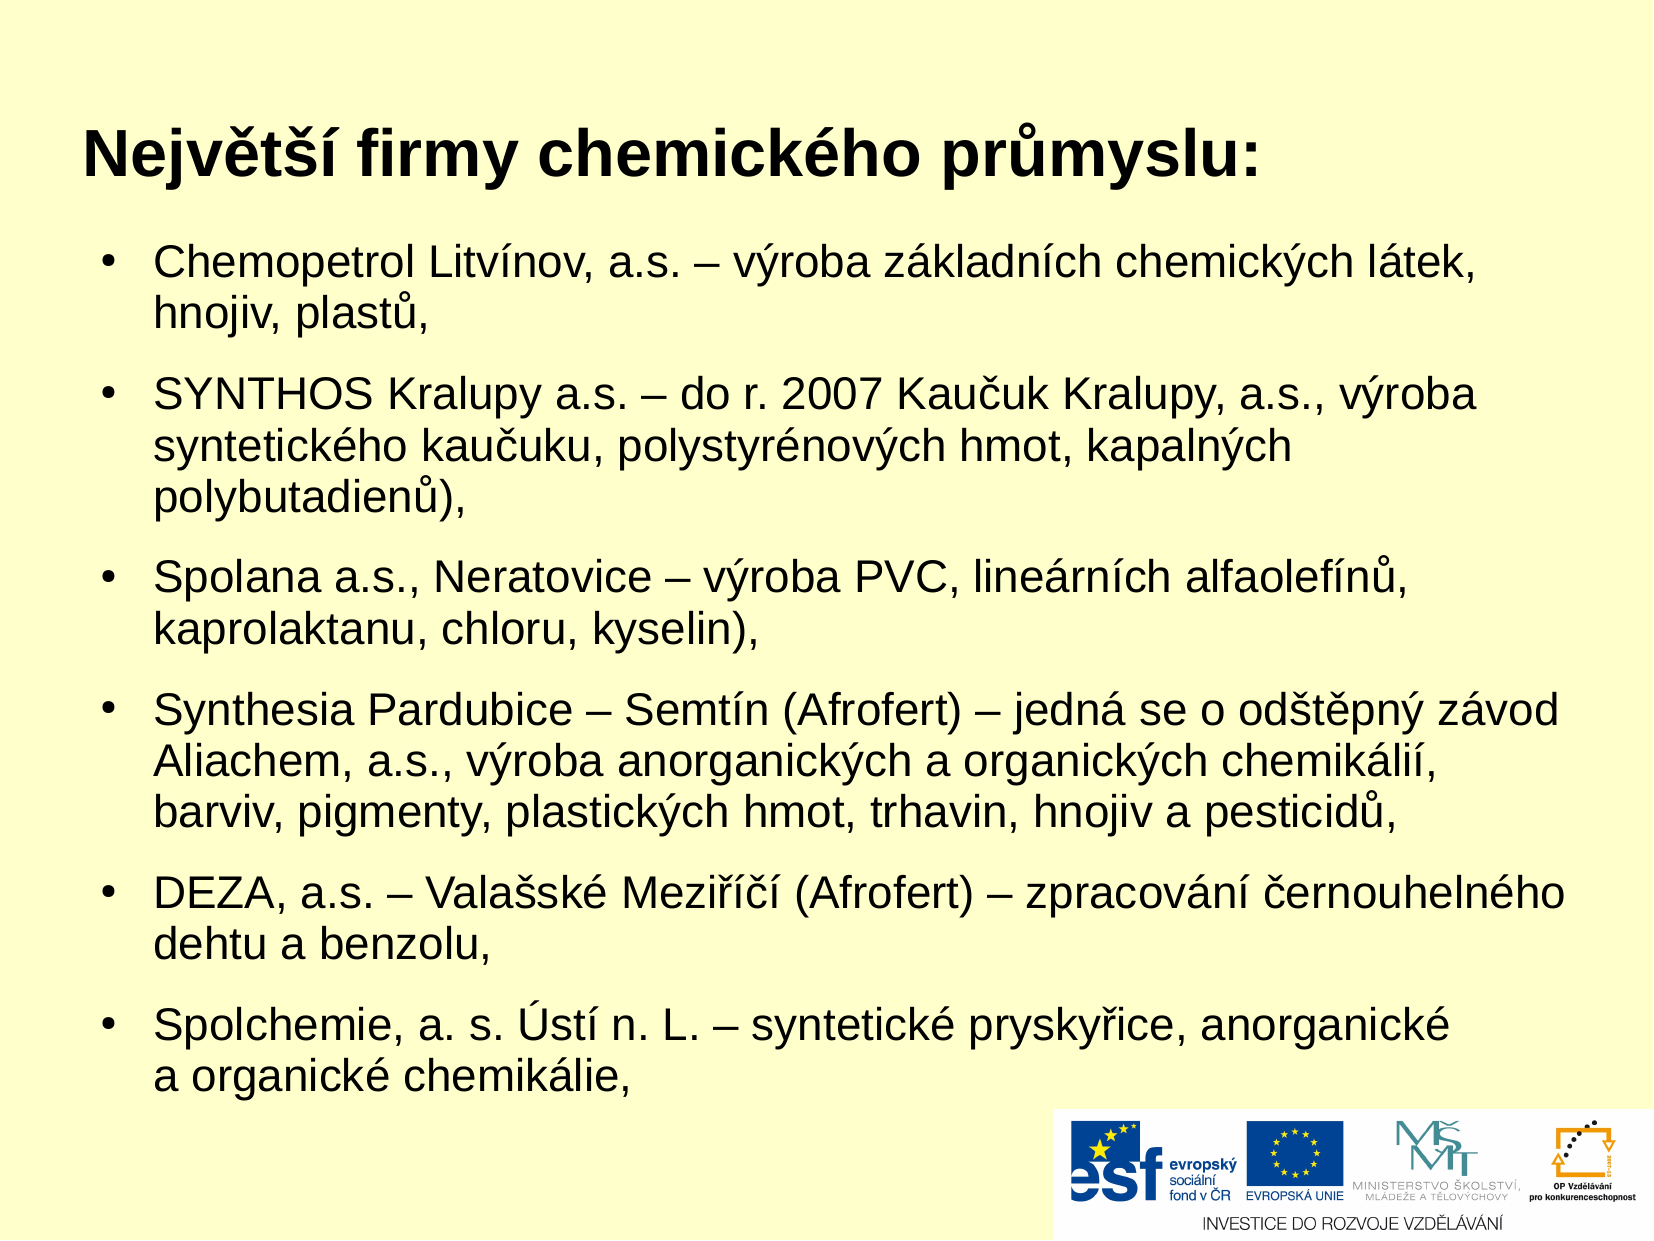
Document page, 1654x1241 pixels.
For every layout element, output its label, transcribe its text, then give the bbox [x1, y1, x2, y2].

title Největší firmy chemického průmyslu: [82, 49, 1571, 236]
list Chemopetrol Litvínov, a.s. – výroba základních chemických látek, hnojiv, plastů, SYNTHOS Kralupy a.s. – do r. 2007 Kaučuk Kralupy, a.s., výroba syntetického kaučuku, polystyrénových hmot, kapalných polybutadienů), Spolana a.s., Neratovice – výroba PVC, lineárních alfaolefínů, kaprolaktanu, chloru, kyselin), Synthesia Pardubice – Semtín (Afrofert) – jedná se o odštěpný závod Aliachem, a.s., výroba anorganických a organických chemikálií, barviv, pigmenty, plastických hmot, trhavin, hnojiv a pesticidů, DEZA, a.s. – Valašské Meziříčí (Afrofert) – zpracování černouhelného dehtu a benzolu, Spolchemie, a. s. Ústí n. L. – syntetické pryskyřice, anorganické a organické chemikálie, [82, 236, 1571, 1098]
picture [1053, 1109, 1654, 1241]
